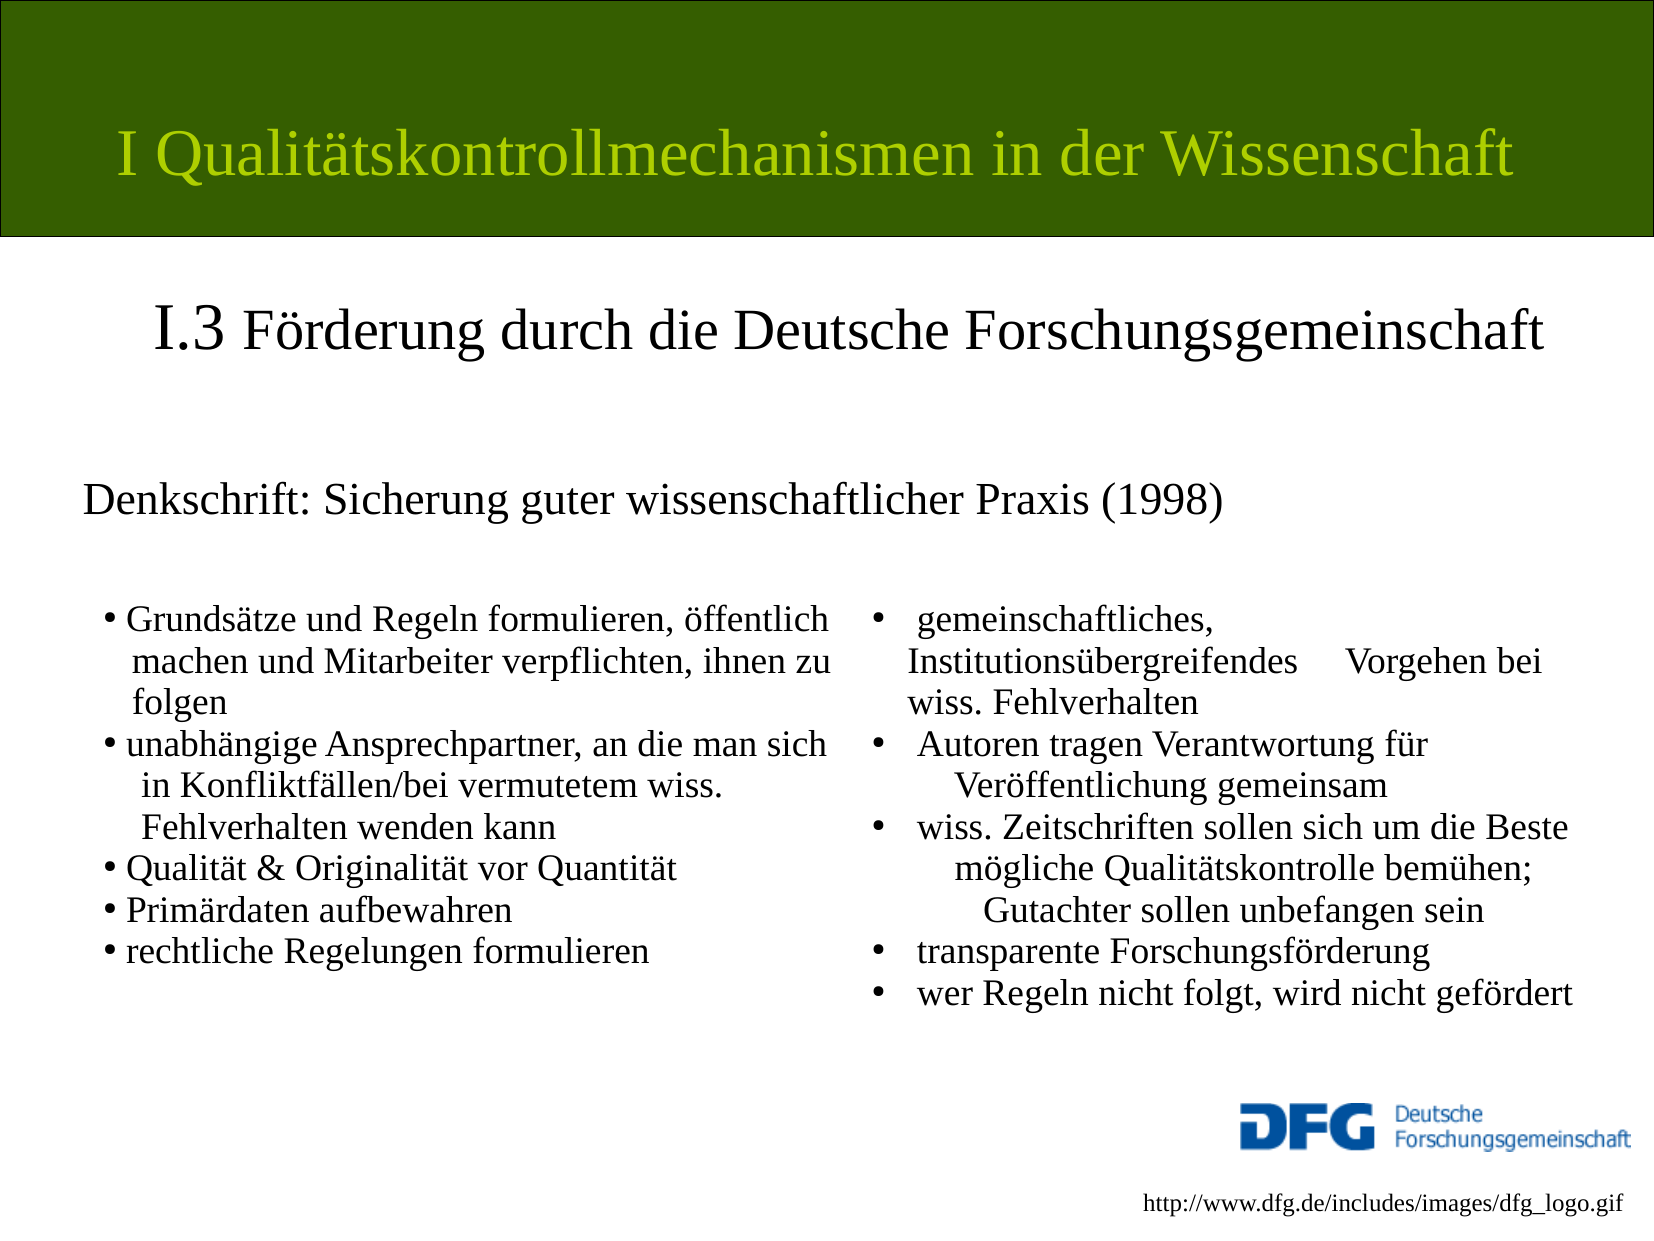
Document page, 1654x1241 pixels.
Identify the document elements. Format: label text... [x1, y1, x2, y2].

list I.3 Förderung durch die Deutsche Forschungsgemeinschaft Denkschrift: Sicherung guter wissenschaftlicher Praxis (1998) http://www.dfg.de/includes/images/dfg_logo.gif [82, 290, 1625, 1227]
title I Qualitätskontrollmechanismen in der Wissenschaft [82, 49, 1571, 257]
picture [1625, 1103, 1631, 1152]
text_box [0, 0, 1654, 237]
